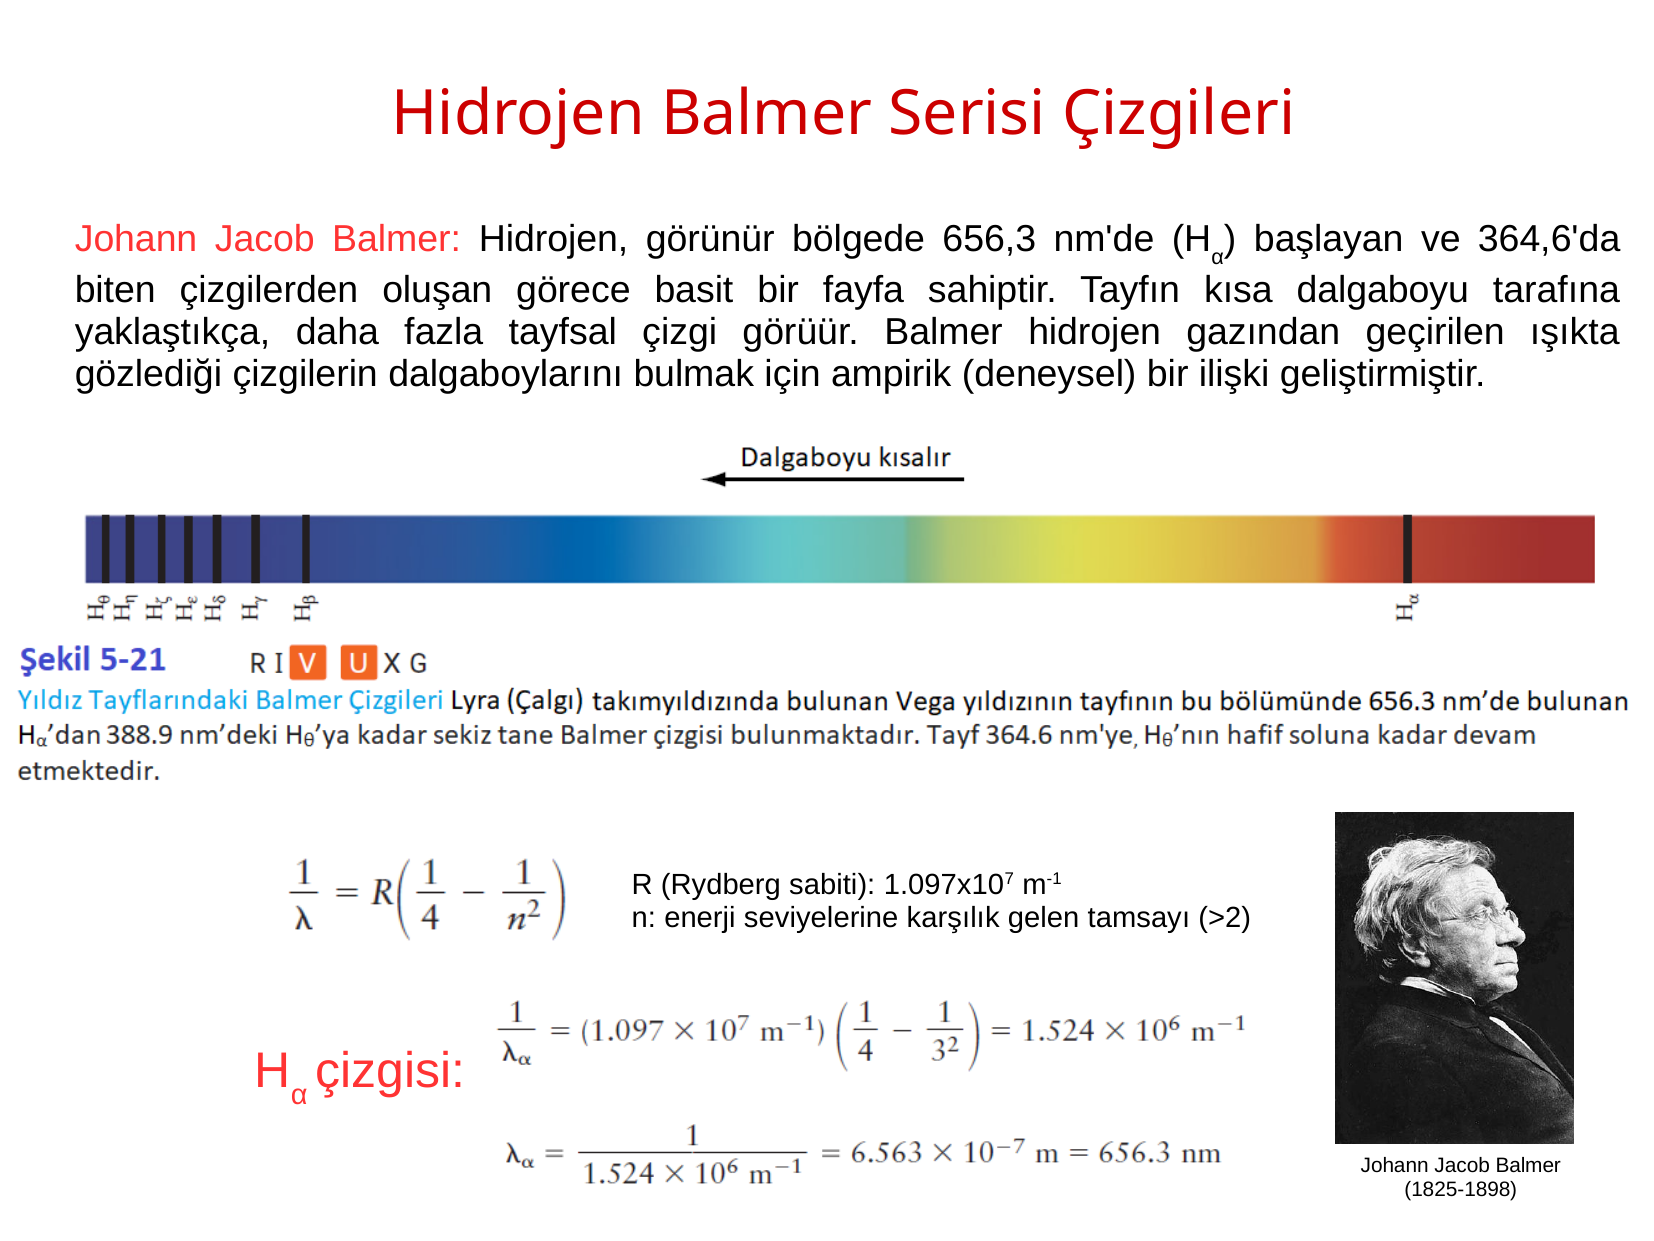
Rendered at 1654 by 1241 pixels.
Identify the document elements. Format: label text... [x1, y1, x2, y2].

text_box Johann Jacob Balmer: Hidrojen, görünür bölgede 656,3 nm'de (Hα) başlayan ve 364,6'da biten çizgilerden oluşan görece basit bir fayfa sahiptir. Tayfın kısa dalgaboyu tarafına yaklaştıkça, daha fazla tayfsal çizgi görüür. Balmer hidrojen gazından geçirilen ışıkta gözlediği çizgilerin dalgaboylarını bulmak için ampirik (deneysel) bir ilişki geliştirmiştir. [60, 210, 1636, 434]
picture [492, 1098, 1231, 1202]
text_box Hα çizgisi: [225, 1035, 496, 1118]
title Hidrojen Balmer Serisi Çizgileri [82, 43, 1571, 176]
text_box Johann Jacob Balmer (1825-1898) [1335, 1146, 1587, 1209]
picture [1335, 812, 1574, 1144]
text_box R (Rydberg sabiti): 1.097x107 m-1 n: enerji seviyelerine karşılık gelen tamsayı (>2) [616, 860, 1291, 941]
picture [481, 978, 1258, 1089]
picture [15, 434, 1636, 790]
picture [247, 809, 581, 976]
